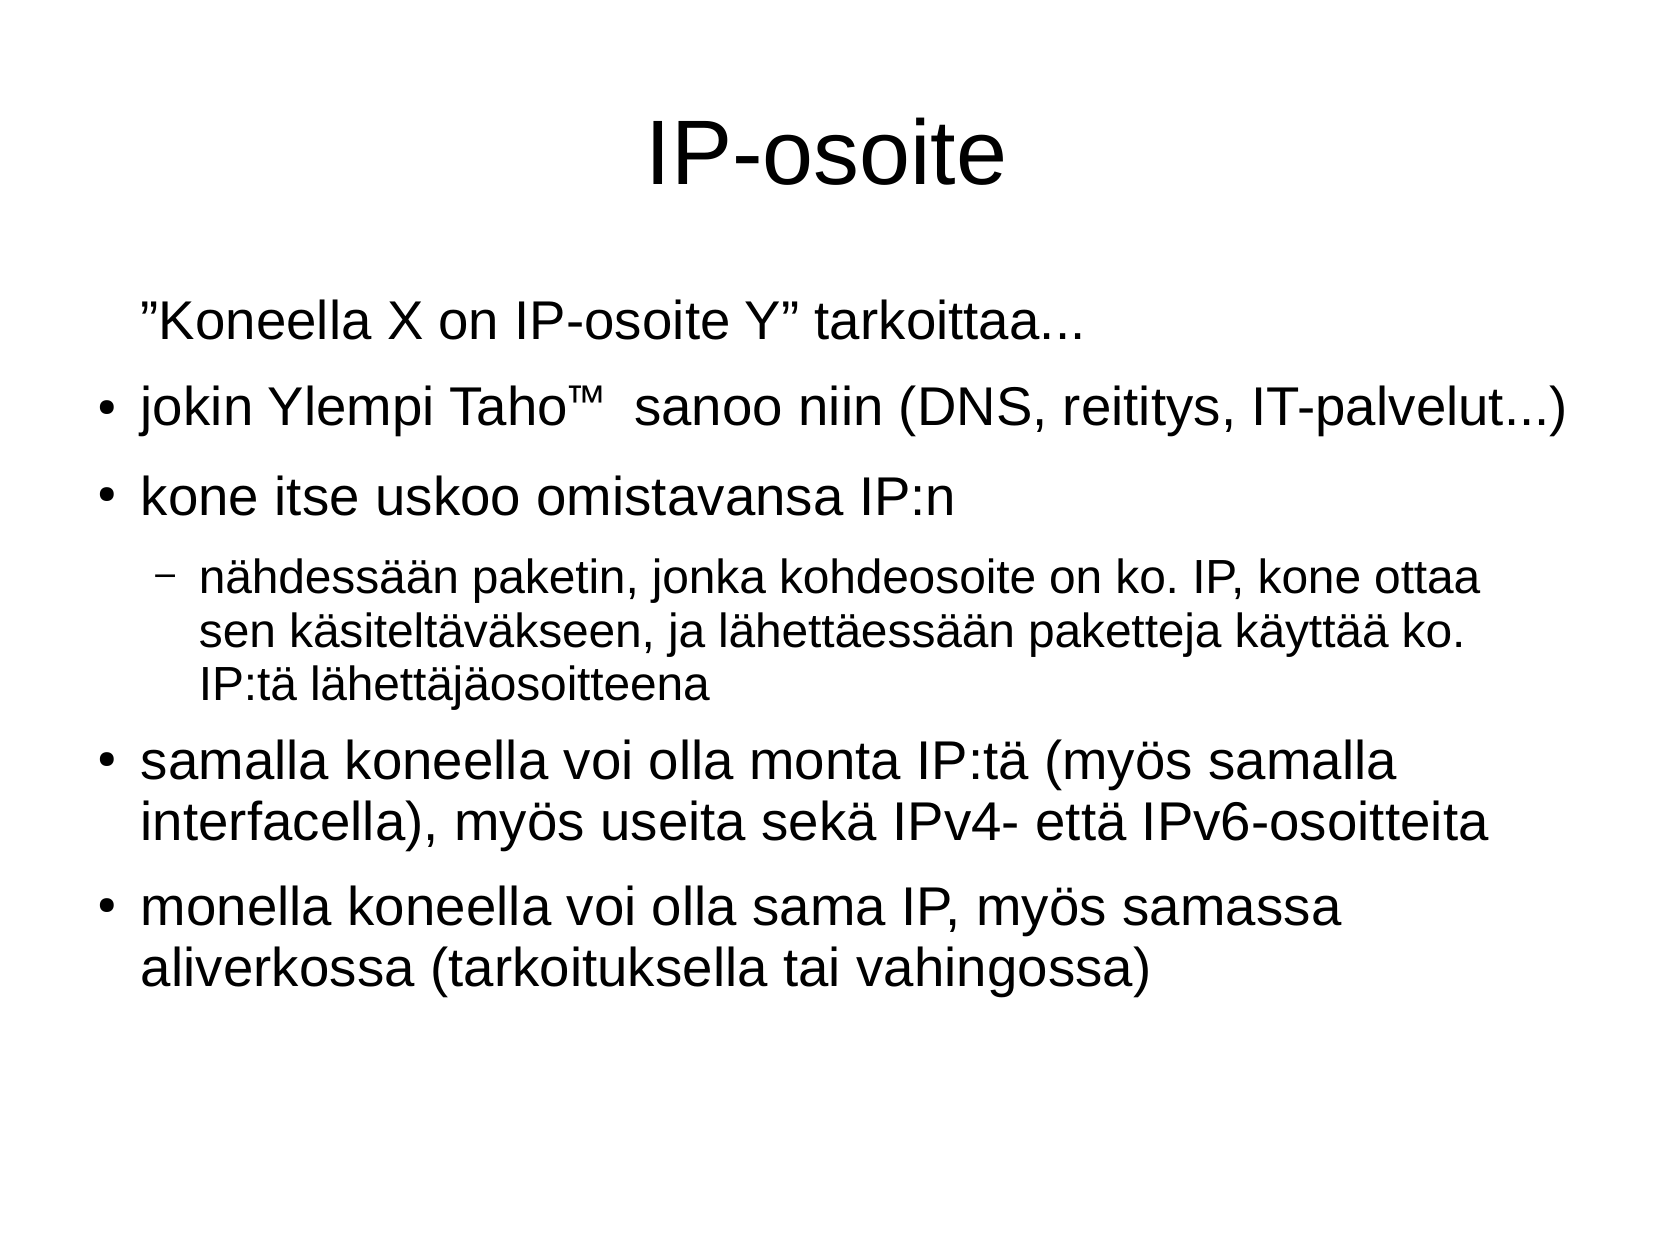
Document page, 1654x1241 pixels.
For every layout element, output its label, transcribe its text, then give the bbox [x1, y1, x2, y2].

title IP-osoite [82, 49, 1571, 257]
list ”Koneella X on IP-osoite Y” tarkoittaa... jokin Ylempi Taho™ sanoo niin (DNS, reititys, IT-palvelut...) kone itse uskoo omistavansa IP:n nähdessään paketin, jonka kohdeosoite on ko. IP, kone ottaa sen käsiteltäväkseen, ja lähettäessään paketteja käyttää ko. IP:tä lähettäjäosoitteena samalla koneella voi olla monta IP:tä (myös samalla interfacella), myös useita sekä IPv4- että IPv6-osoitteita monella koneella voi olla sama IP, myös samassa aliverkossa (tarkoituksella tai vahingossa) [82, 290, 1571, 1010]
